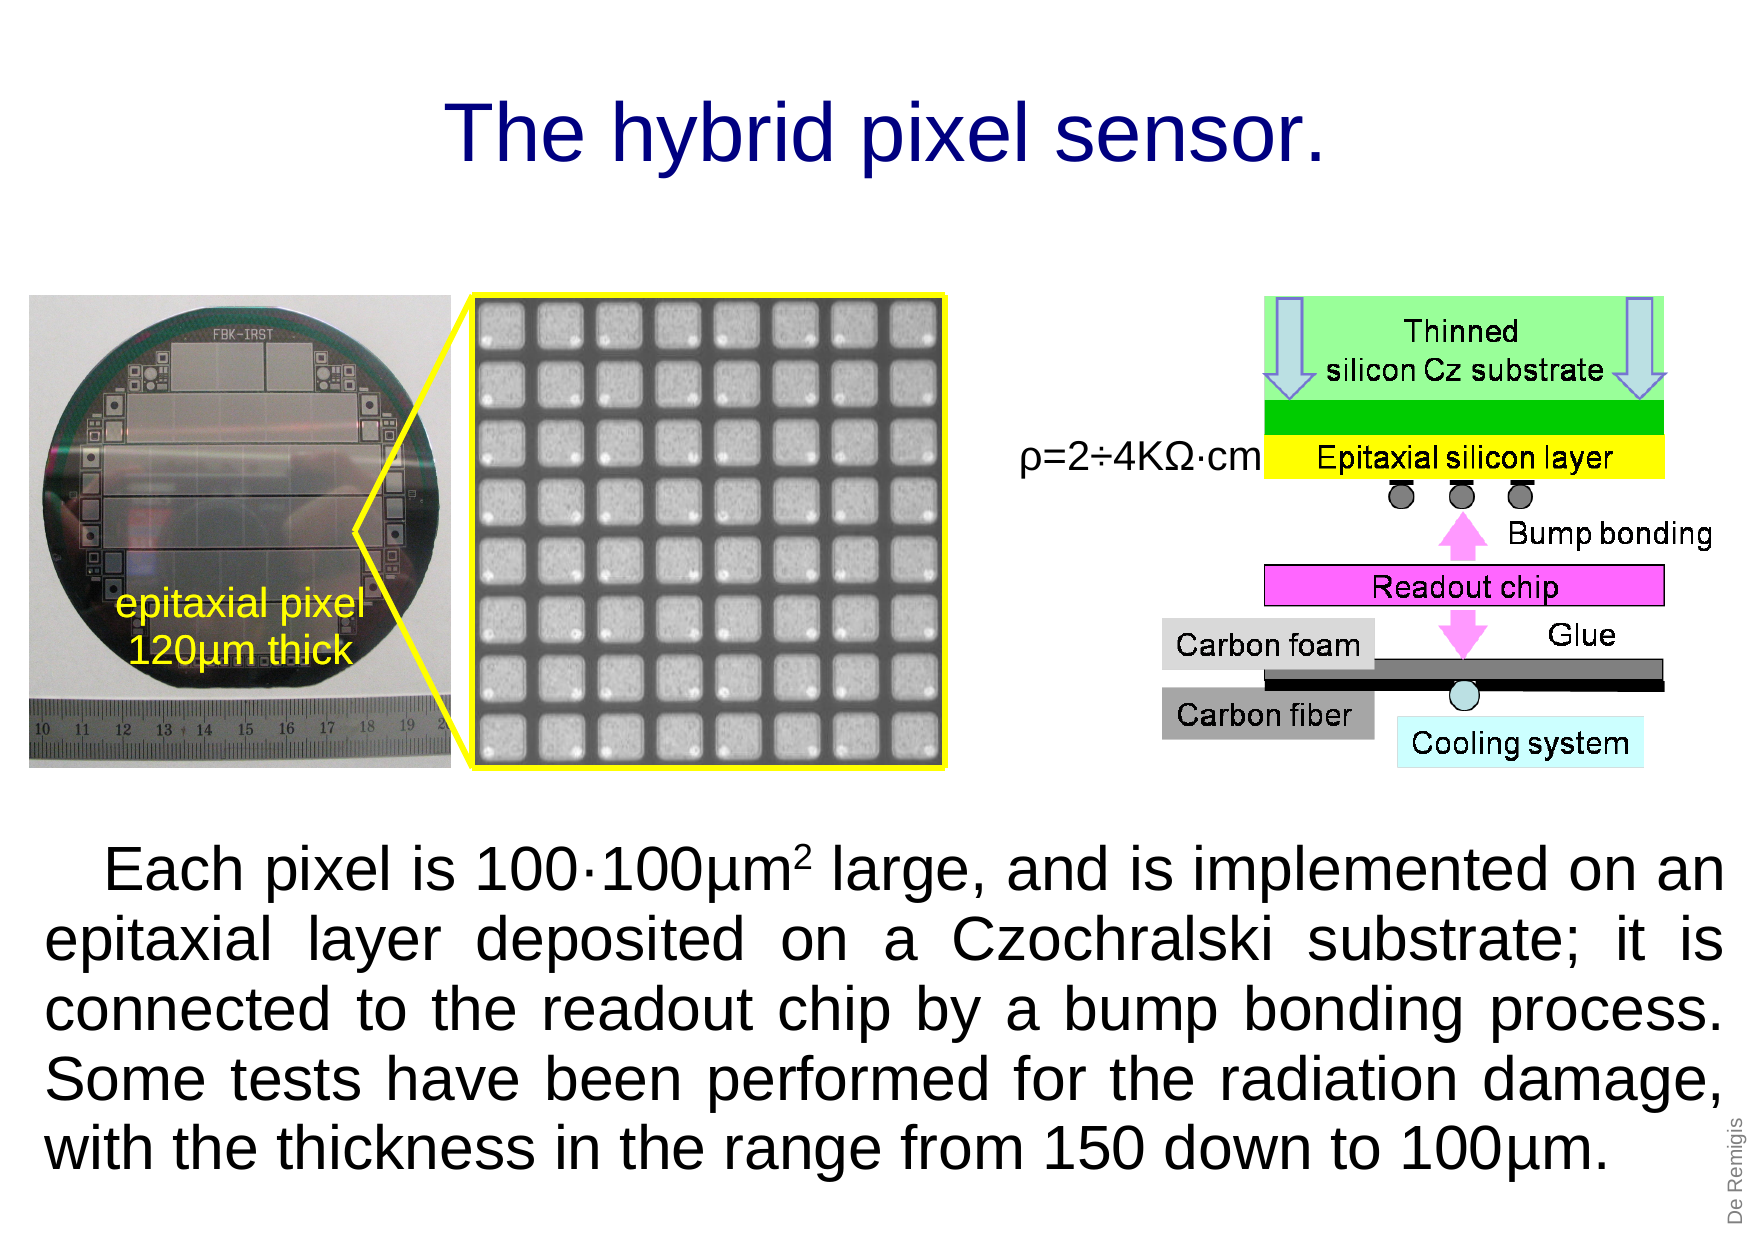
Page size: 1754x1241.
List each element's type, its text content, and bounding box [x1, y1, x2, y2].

picture [358, 347, 451, 716]
picture [1154, 295, 1733, 768]
text_box Each pixel is 100·100µm2 large, and is implemented on an epitaxial layer deposited on a Czochralski substrate; it is connected to the readout chip by a bump bonding process. Some tests have been performed for the radiation damage, with the thickness in the range from 150 down to 100µm. [29, 826, 1743, 1211]
text_box ρ=2÷4KΩ·cm [1003, 425, 1295, 491]
text_box epitaxial pixel 120µm thick [100, 572, 381, 681]
title The hybrid pixel sensor. [29, 29, 1743, 236]
picture [475, 298, 942, 765]
picture [29, 295, 451, 768]
